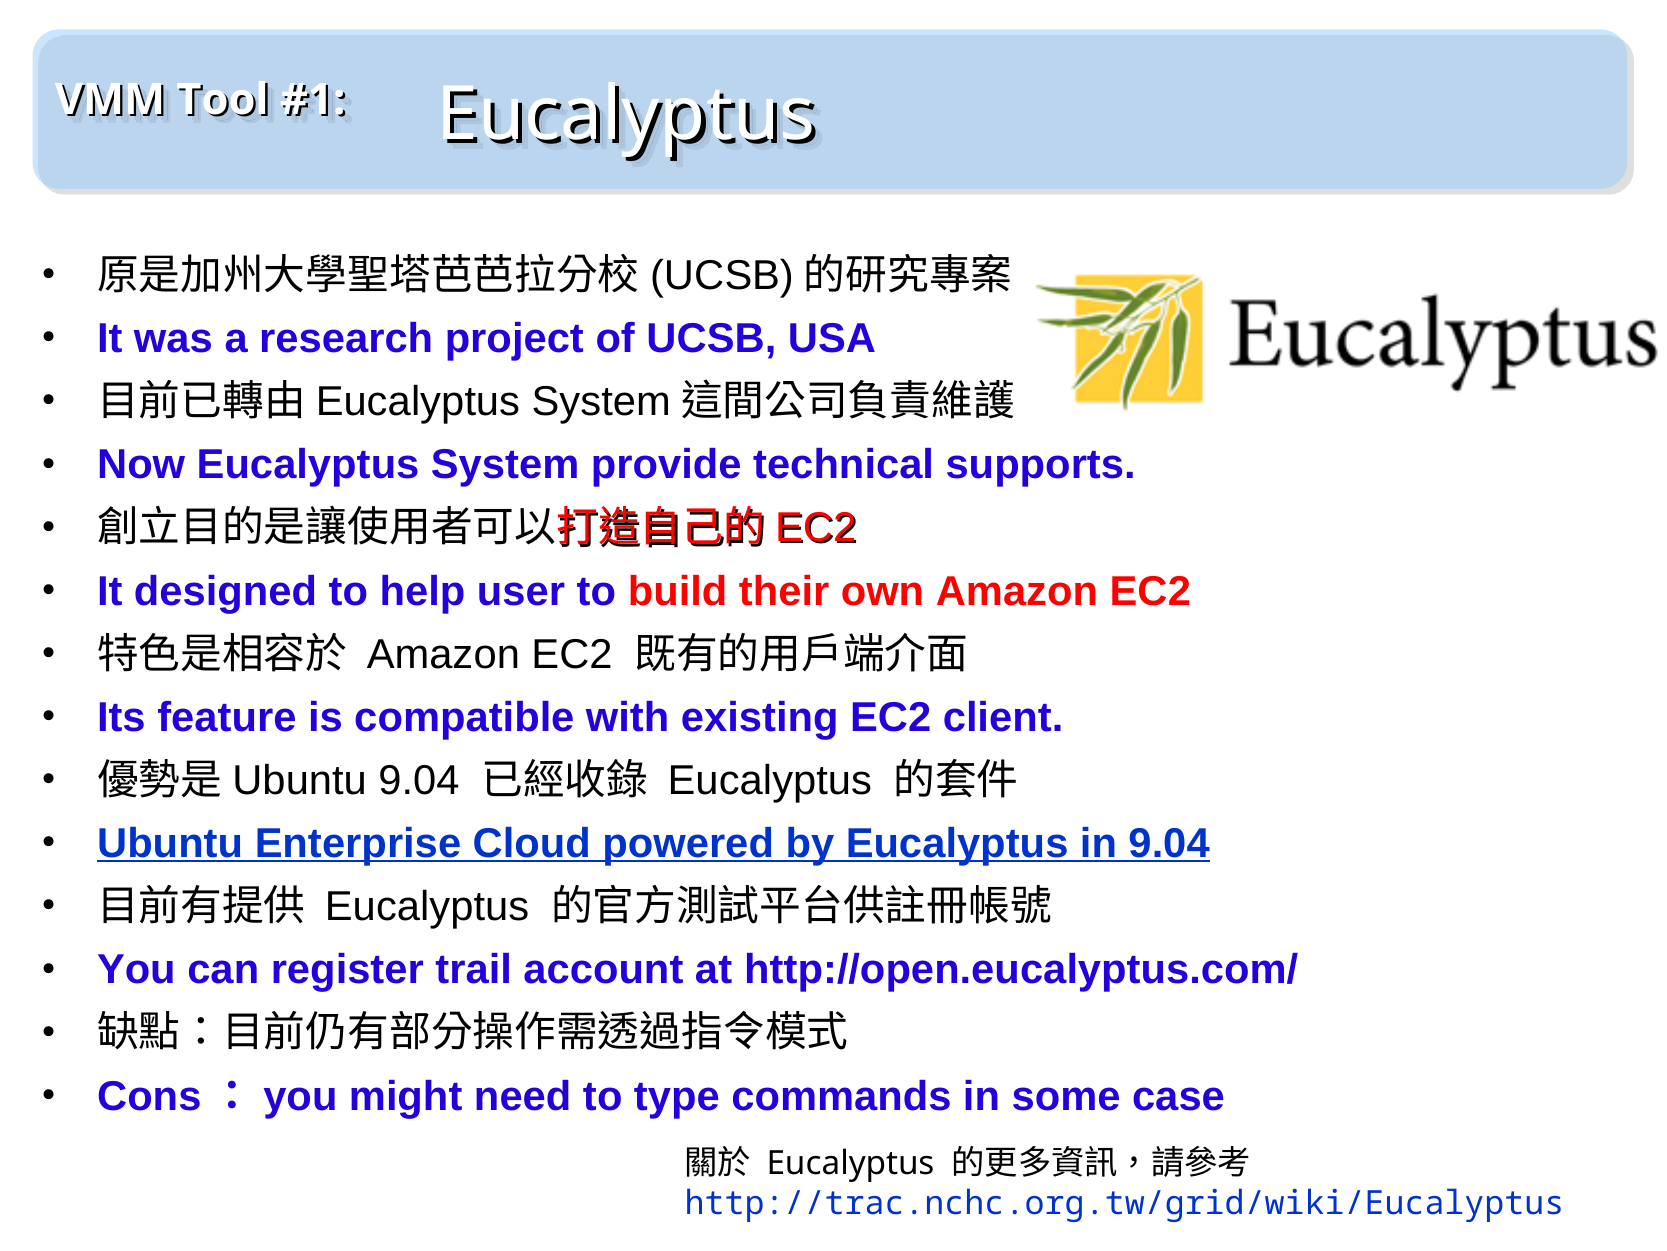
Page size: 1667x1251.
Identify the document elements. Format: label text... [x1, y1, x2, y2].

text_box 原是加州大學聖塔芭芭拉分校(UCSB)的研究專案 It was a research project of UCSB, USA 目前已轉由Eucalyptus System這間公司負責維護 Now Eucalyptus System provide technical supports. 創立目的是讓使用者可以打造自己的EC2 It designed to help user to build their own Amazon EC2 特色是相容於 Amazon EC2 既有的用戶端介面 Its feature is compatible with existing EC2 client. 優勢是Ubuntu 9.04 已經收錄 Eucalyptus 的套件 Ubuntu Enterprise Cloud powered by Eucalyptus in 9.04 目前有提供 Eucalyptus 的官方測試平台供註冊帳號 You can register trail account at http://open.eucalyptus.com/ 缺點：目前仍有部分操作需透過指令模式 Cons：you might need to type commands in some case [41, 248, 1607, 1071]
picture [1607, 273, 1660, 414]
text_box 關於 Eucalyptus 的更多資訊，請參考 http://trac.nchc.org.tw/grid/wiki/Eucalyptus [664, 1127, 1642, 1235]
text_box VMM Tool #1: Eucalyptus [32, 29, 1628, 189]
